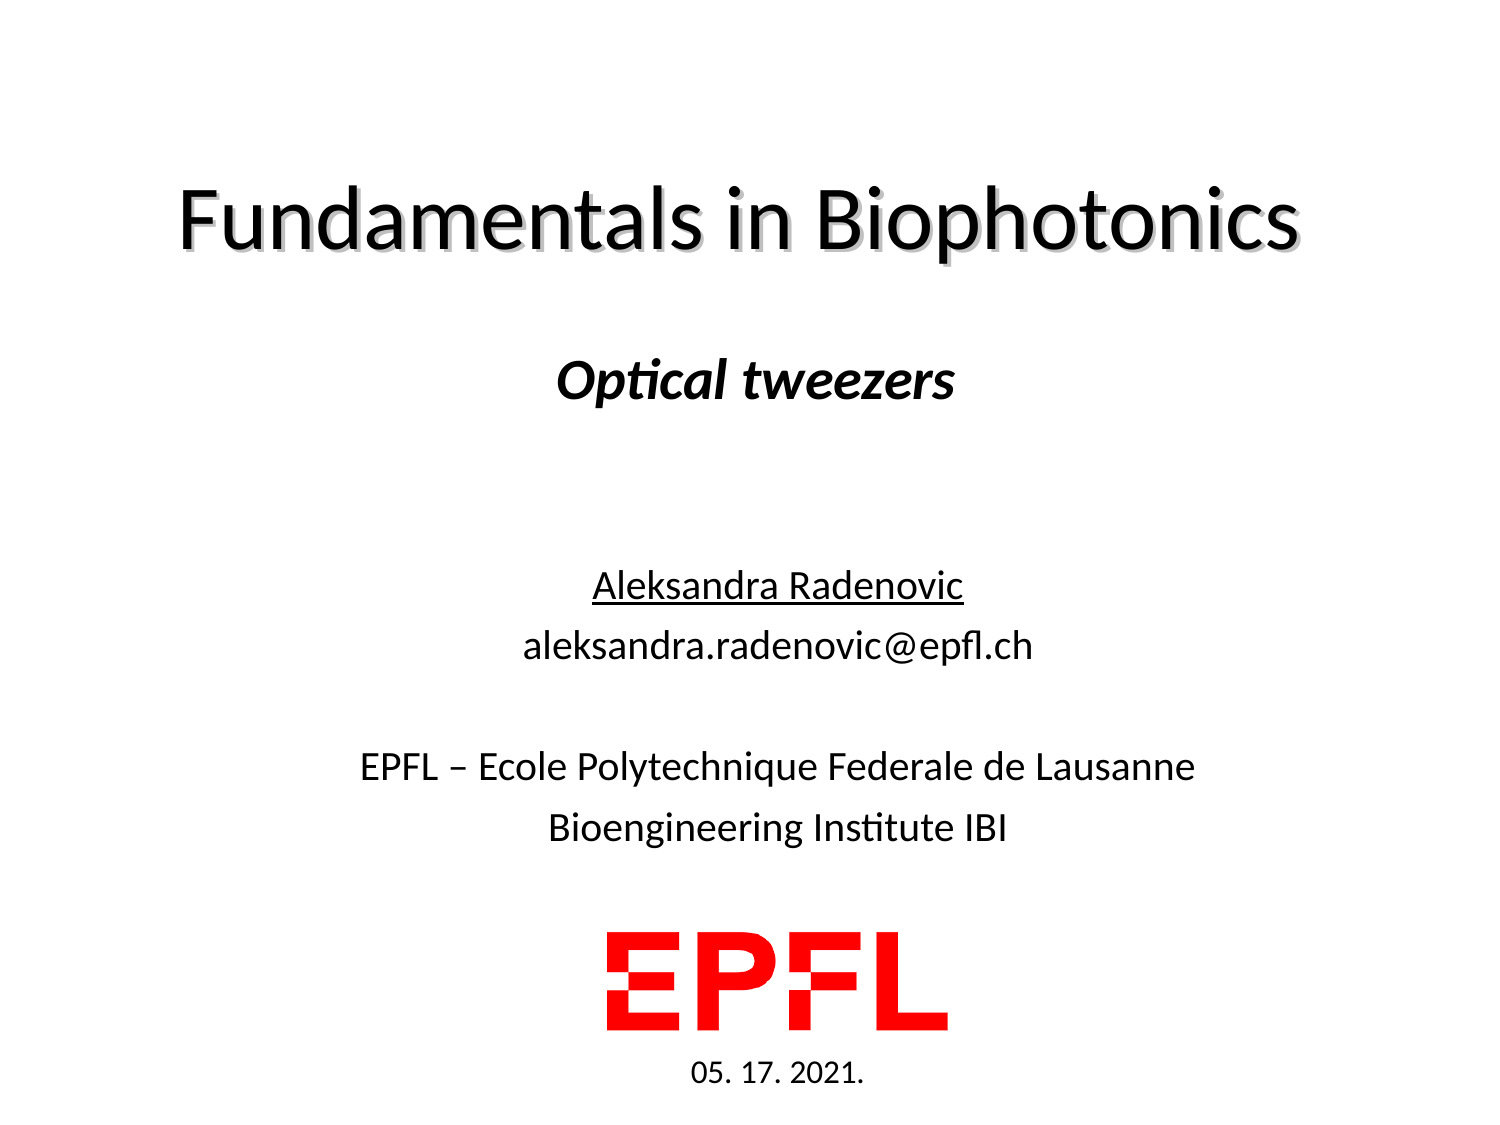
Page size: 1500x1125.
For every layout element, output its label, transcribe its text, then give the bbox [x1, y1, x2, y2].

title Fundamentals in Biophotonics [0, 149, 1500, 276]
subtitle Optical tweezers [112, 321, 1401, 516]
list 05. 17. 2021. [375, 1042, 1126, 1114]
list Aleksandra Radenovic aleksandra.radenovic@epfl.ch EPFL – Ecole Polytechnique Federale de Lausanne Bioengineering Institute IBI [225, 549, 1276, 925]
picture [600, 927, 952, 1035]
